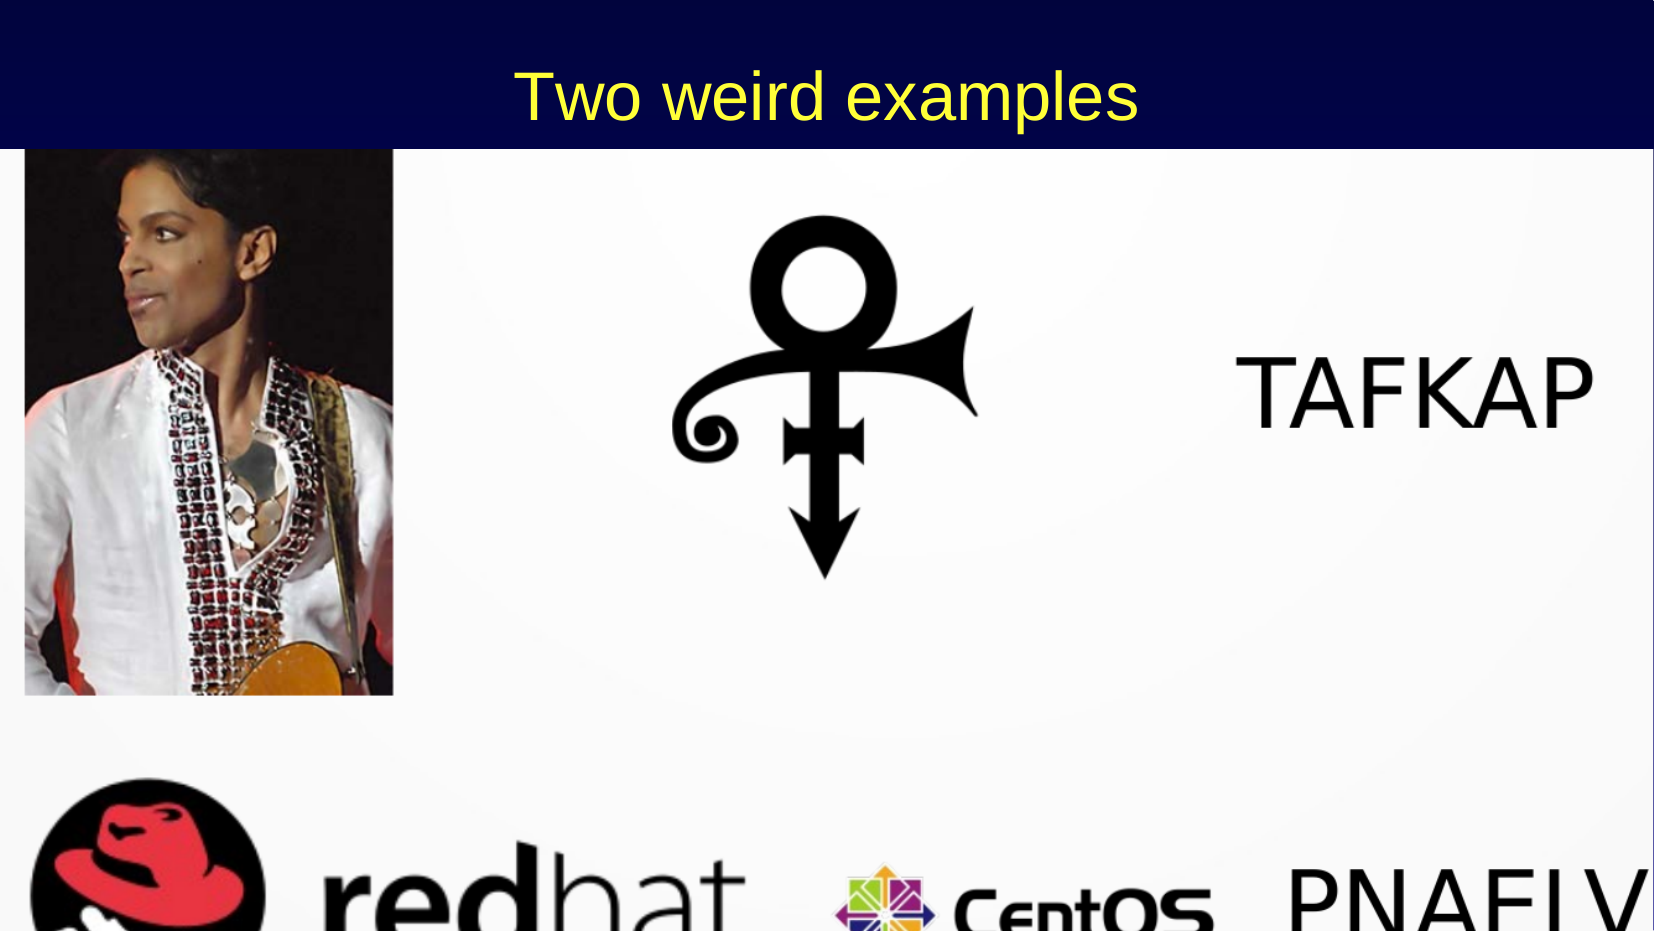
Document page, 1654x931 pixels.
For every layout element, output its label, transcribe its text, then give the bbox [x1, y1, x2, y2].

picture [0, 149, 1654, 931]
title Two weird examples [82, 19, 1571, 149]
